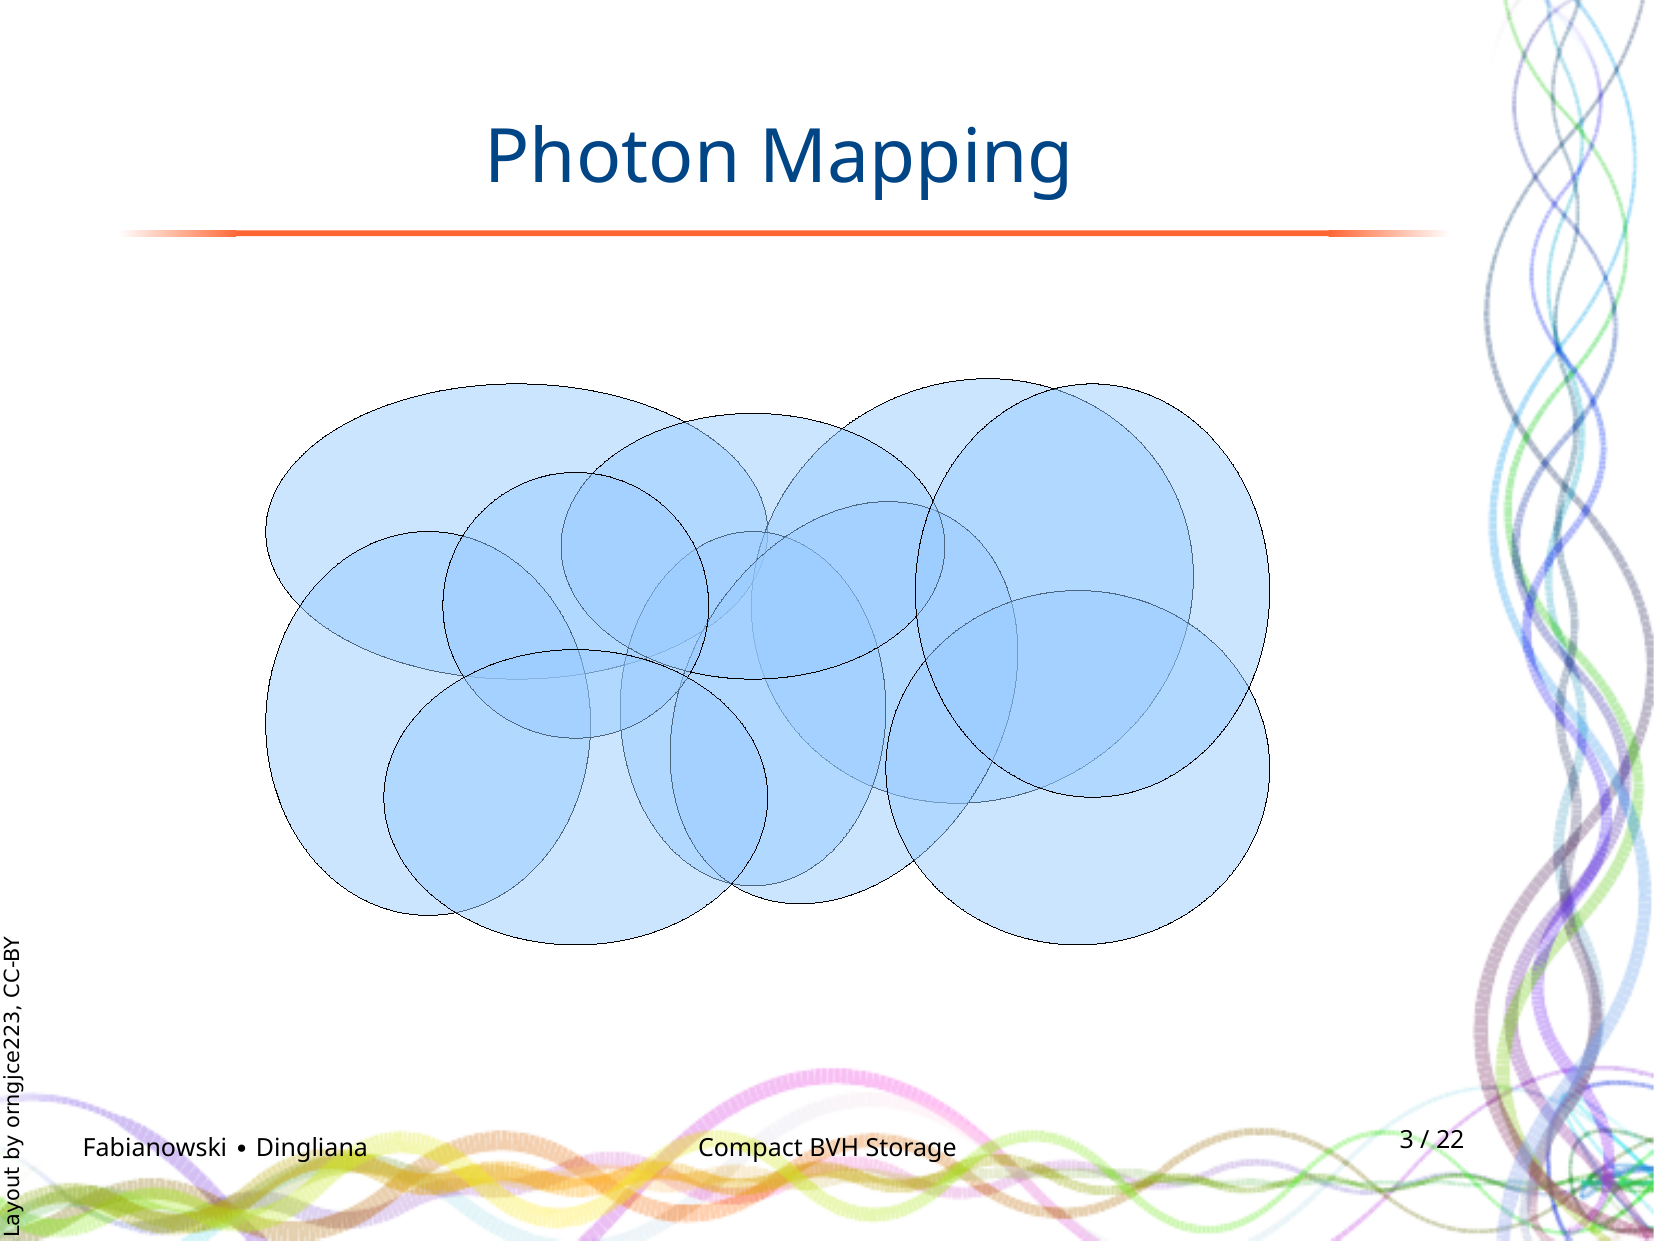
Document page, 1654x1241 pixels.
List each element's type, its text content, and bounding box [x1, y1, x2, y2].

text_box [265, 378, 1270, 945]
title Photon Mapping [82, 56, 1477, 250]
picture [0, 0, 1654, 1241]
text_box 3 / 22 [1346, 1122, 1477, 1153]
